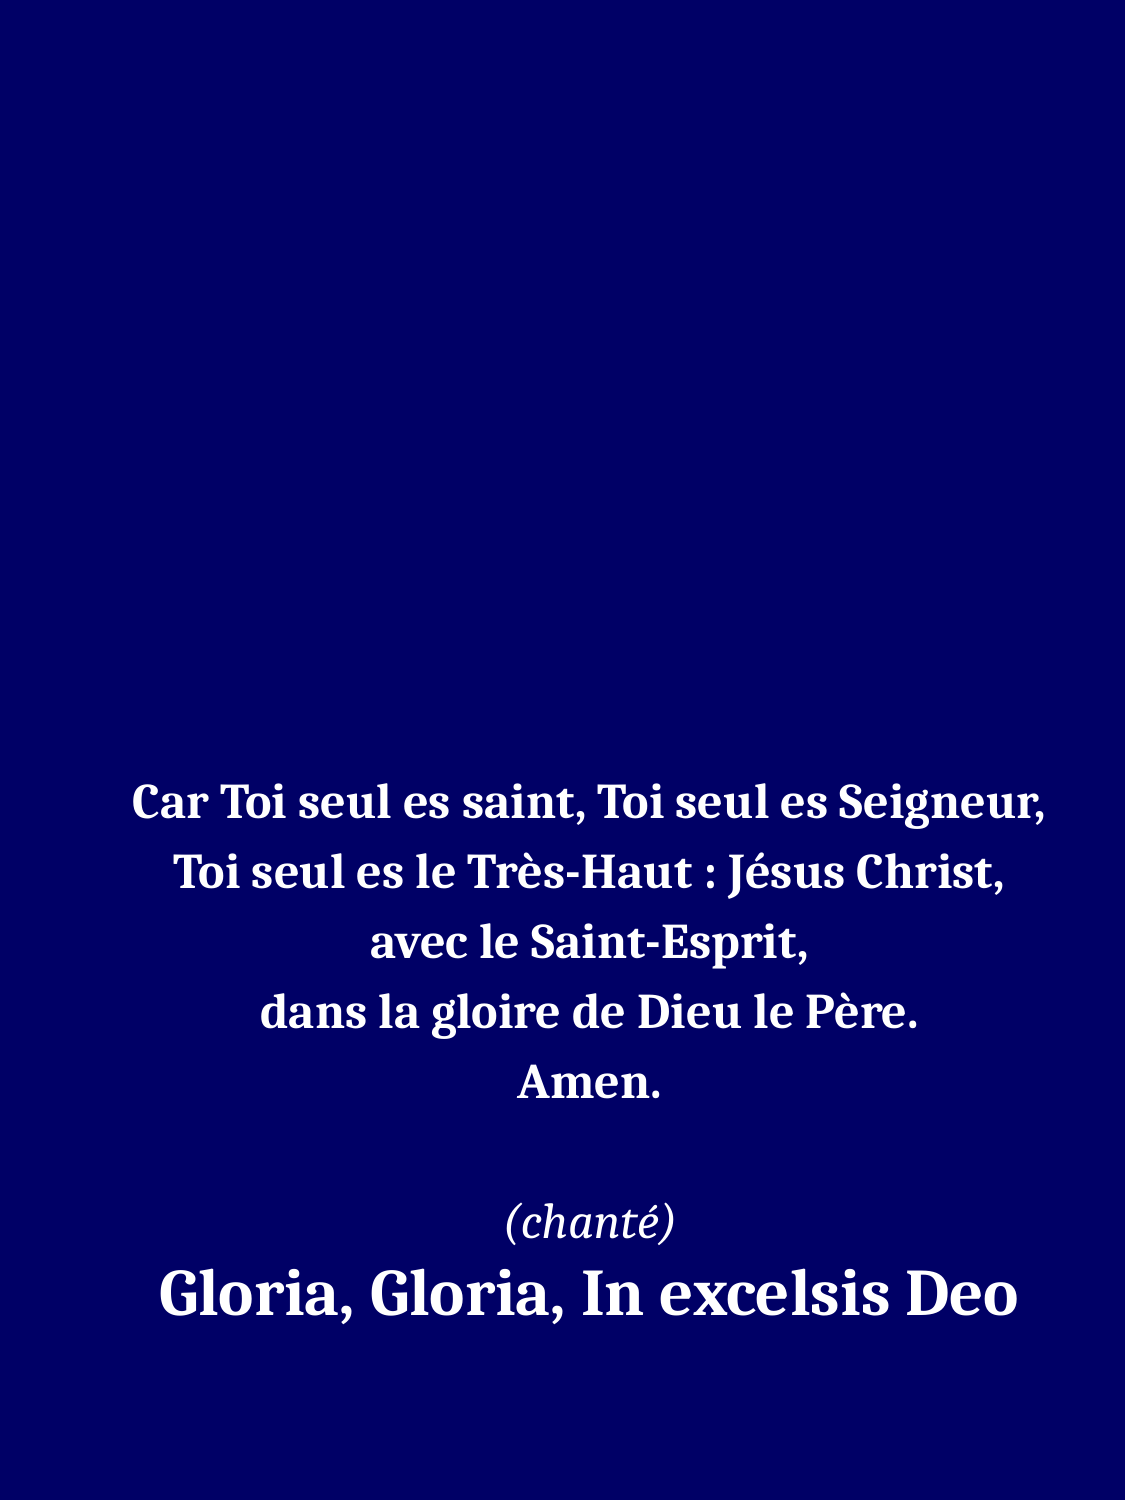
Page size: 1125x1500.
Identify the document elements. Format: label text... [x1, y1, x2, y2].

text_box Car Toi seul es saint, Toi seul es Seigneur, Toi seul es le Très-Haut : Jésus Christ, avec le Saint-Esprit, dans la gloire de Dieu le Père. Amen. (chanté) Gloria, Gloria, In excelsis Deo [0, 761, 1125, 1500]
